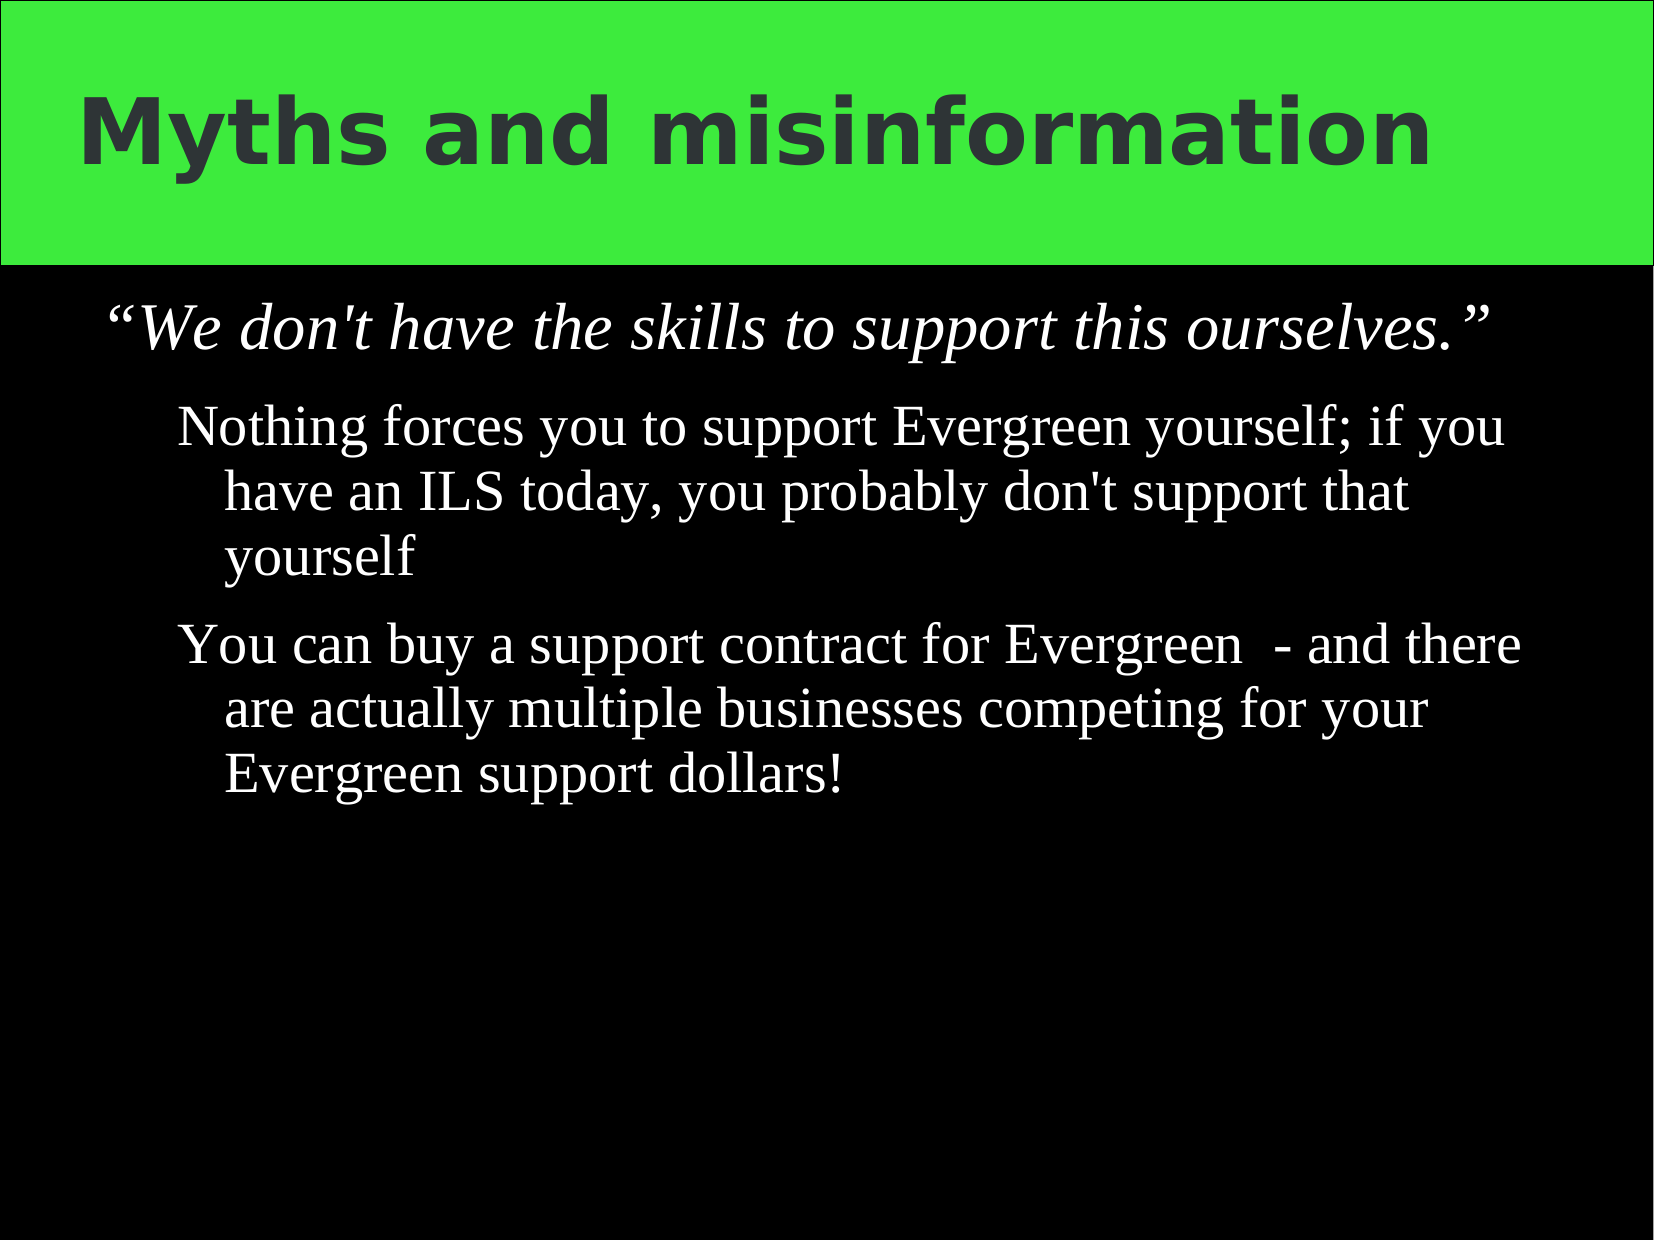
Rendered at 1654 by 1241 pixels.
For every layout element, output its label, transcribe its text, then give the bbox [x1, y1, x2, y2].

title Myths and misinformation [76, 36, 1565, 229]
list “We don't have the skills to support this ourselves.” Nothing forces you to support Evergreen yourself; if you have an ILS today, you probably don't support that yourself You can buy a support contract for Evergreen - and there are actually multiple businesses competing for your Evergreen support dollars! [82, 290, 1571, 1094]
